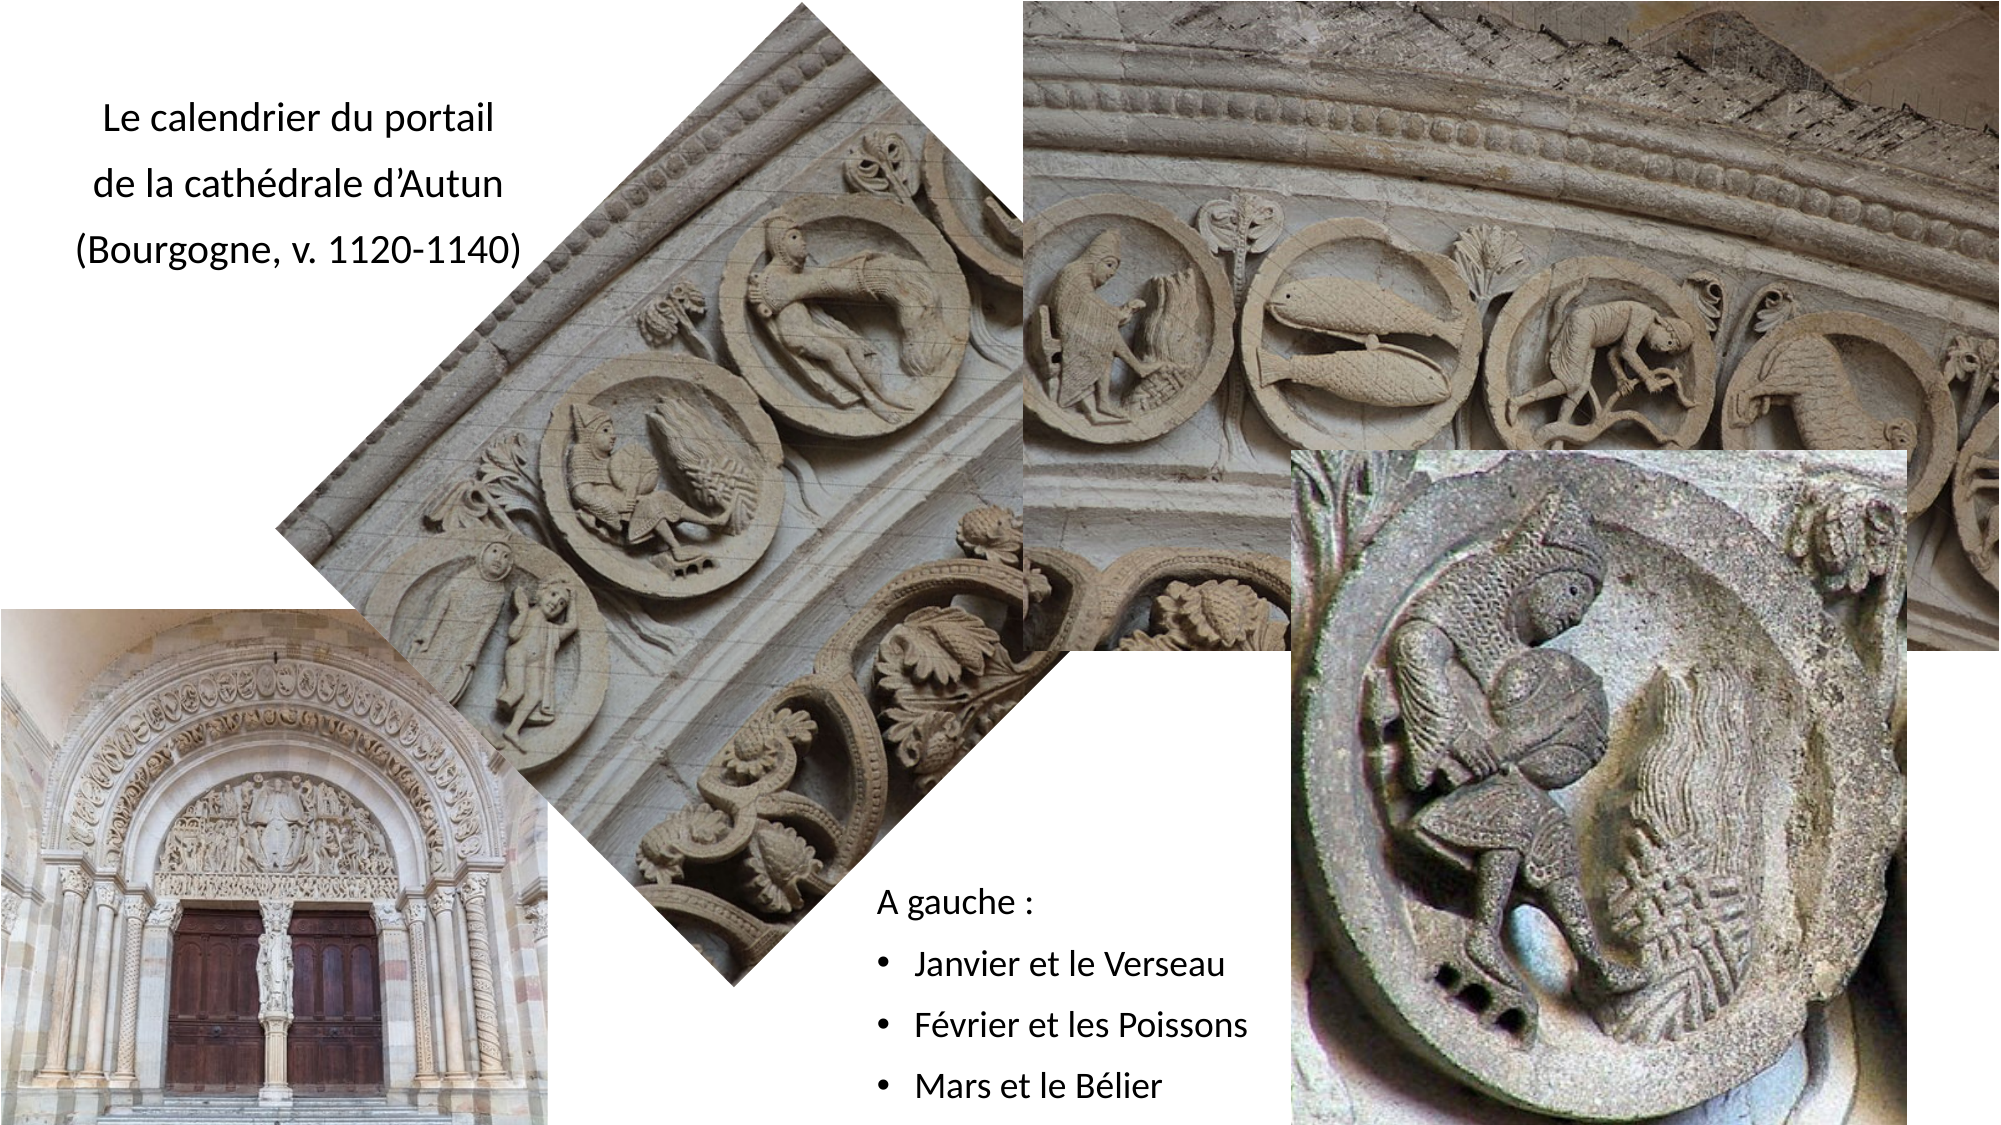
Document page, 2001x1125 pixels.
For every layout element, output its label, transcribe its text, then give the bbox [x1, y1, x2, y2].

picture [1, 1, 1999, 1125]
list Le calendrier du portail de la cathédrale d’Autun (Bourgogne, v. 1120-1140) [0, 87, 598, 352]
list A gauche : Janvier et le Verseau Février et les Poissons Mars et le Bélier [861, 875, 1291, 1125]
